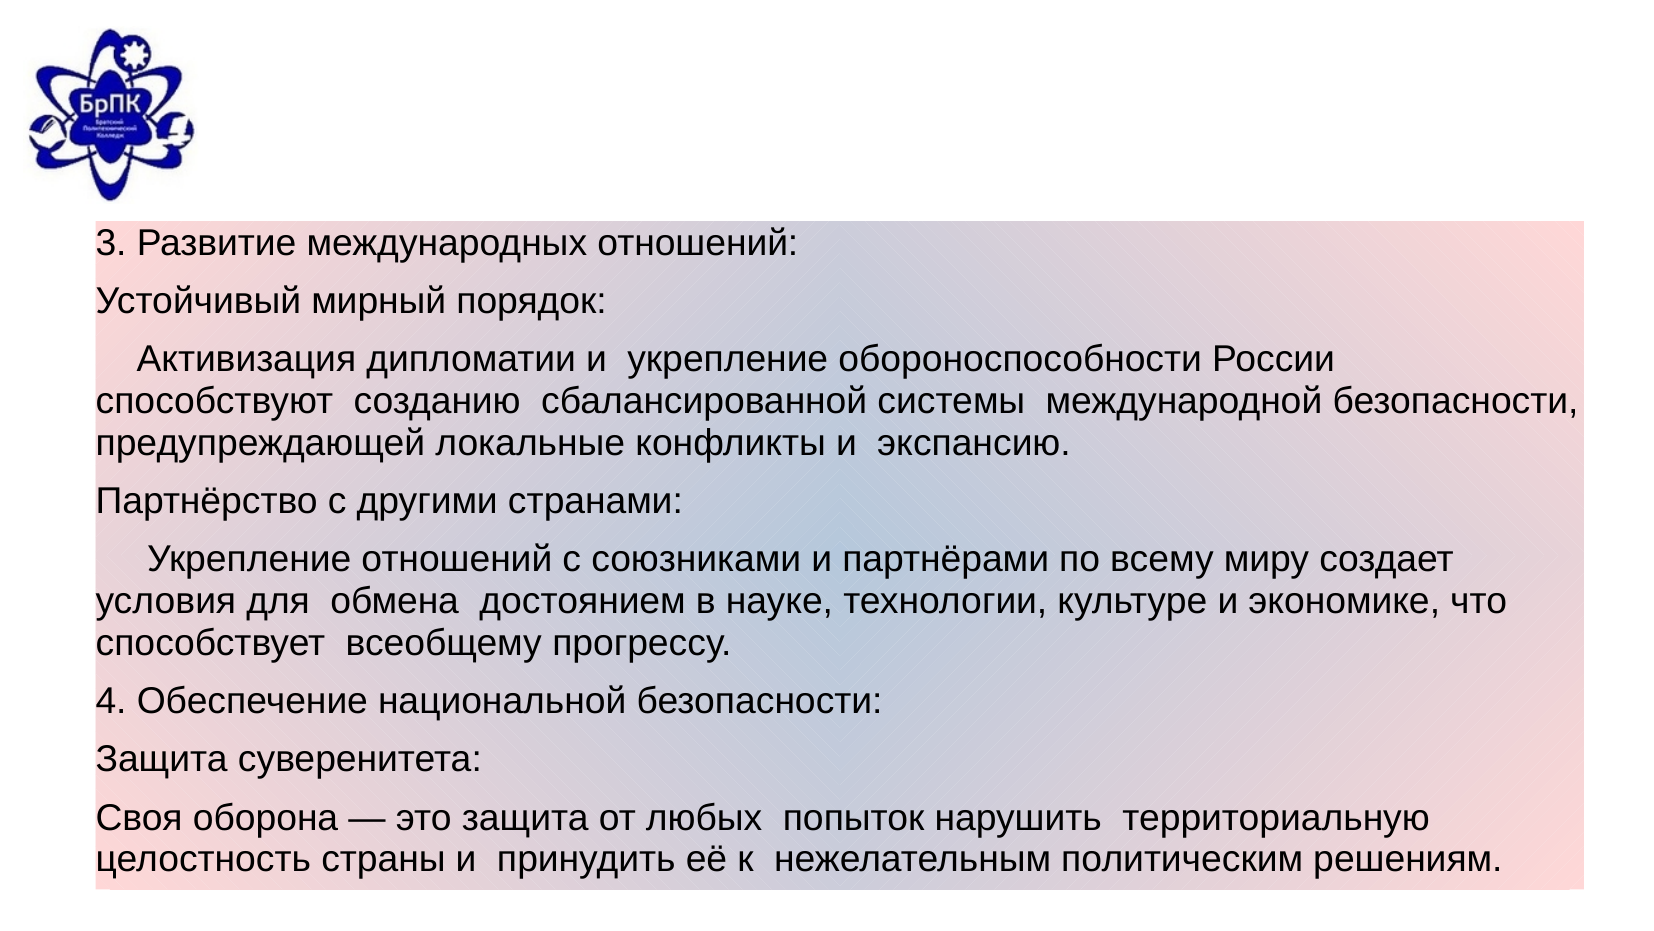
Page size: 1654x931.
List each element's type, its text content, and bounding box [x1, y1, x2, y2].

picture [23, 26, 200, 204]
list 3. Развитие международных отношений: Устойчивый мирный порядок: Активизация дипломатии и укрепление обороноспособности России способствуют созданию сбалансированной системы международной безопасности, предупреждающей локальные конфликты и экспансию. Партнёрство с другими странами: Укрепление отношений с союзниками и партнёрами по всему миру создает условия для обмена достоянием в науке, технологии, культуре и экономике, что способствует всеобщему прогрессу. 4. Обеспечение национальной безопасности: Защита суверенитета: Своя оборона — это защита от любых попыток нарушить территориальную целостность страны и принудить её к нежелательным политическим решениям. [95, 221, 1584, 890]
